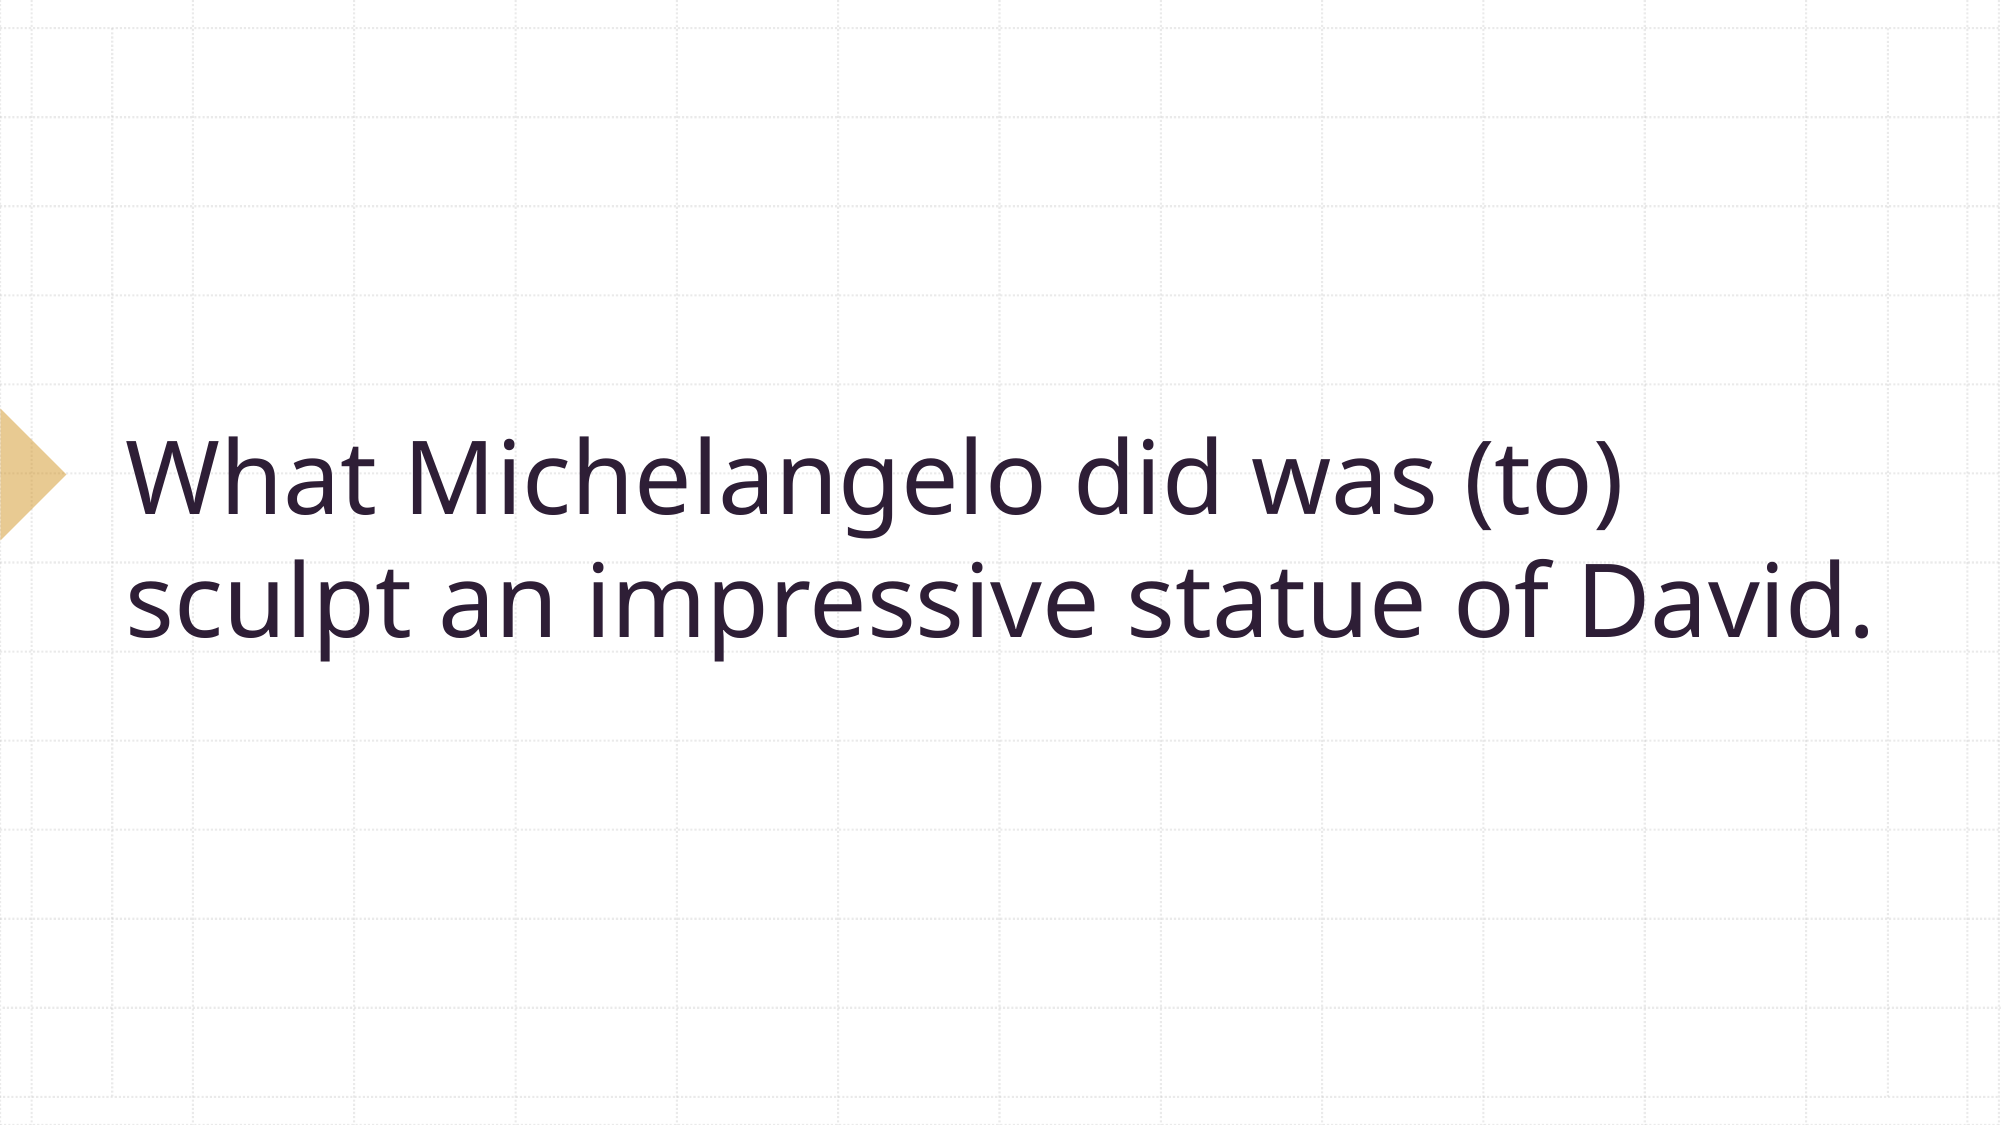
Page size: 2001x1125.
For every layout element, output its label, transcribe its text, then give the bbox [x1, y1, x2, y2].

title What Michelangelo did was (to) sculpt an impressive statue of David. [110, 342, 1949, 666]
